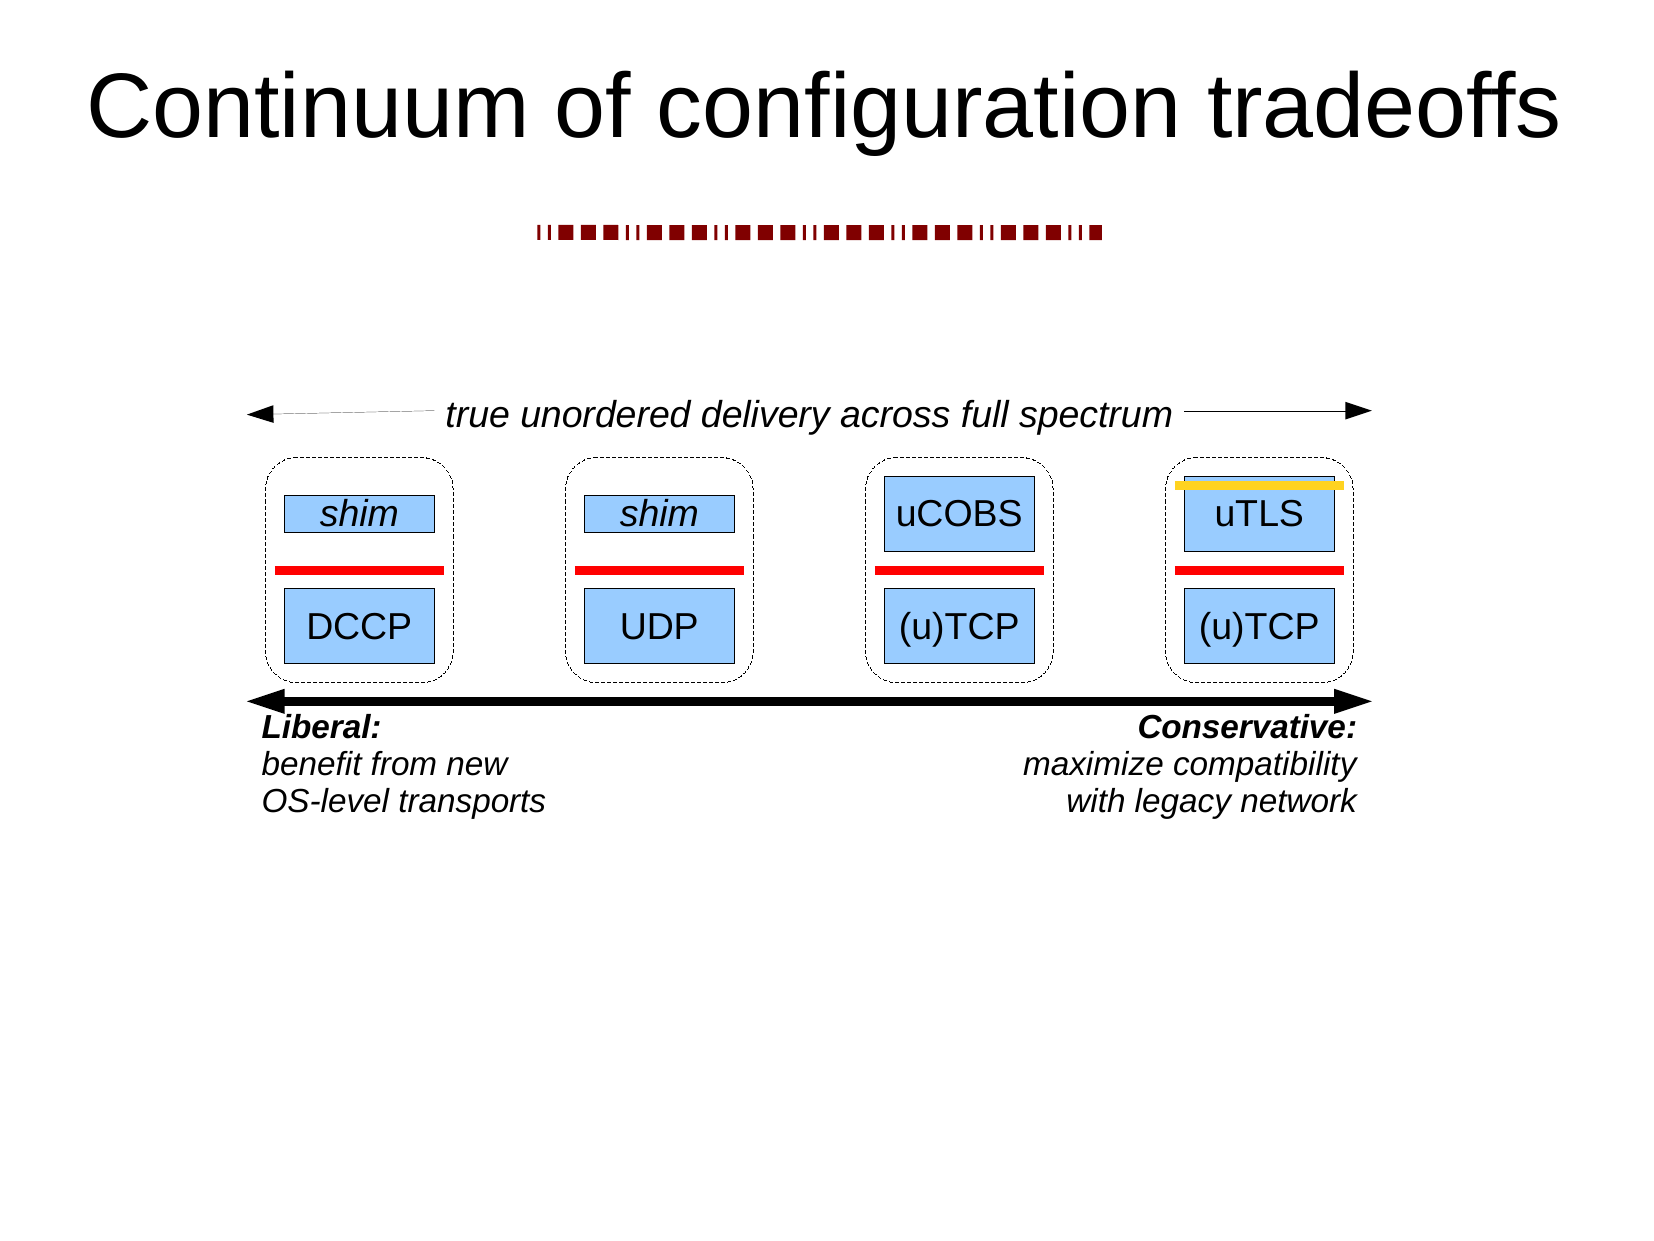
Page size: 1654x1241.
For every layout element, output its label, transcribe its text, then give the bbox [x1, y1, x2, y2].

title Continuum of configuration tradeoffs [0, 9, 1651, 202]
text_box (u)TCP [884, 588, 1035, 664]
text_box Liberal: benefit from new OS-level transports [246, 701, 660, 828]
text_box (u)TCP [1184, 588, 1335, 664]
text_box shim [584, 495, 735, 533]
text_box uCOBS [884, 476, 1035, 552]
text_box uTLS [1184, 490, 1335, 552]
text_box UDP [584, 588, 735, 664]
text_box shim [284, 495, 435, 533]
text_box Conservative: maximize compatibility with legacy network [959, 701, 1372, 828]
text_box true unordered delivery across full spectrum [284, 386, 1335, 458]
text_box uTLS [1184, 476, 1335, 481]
text_box DCCP [284, 588, 435, 664]
